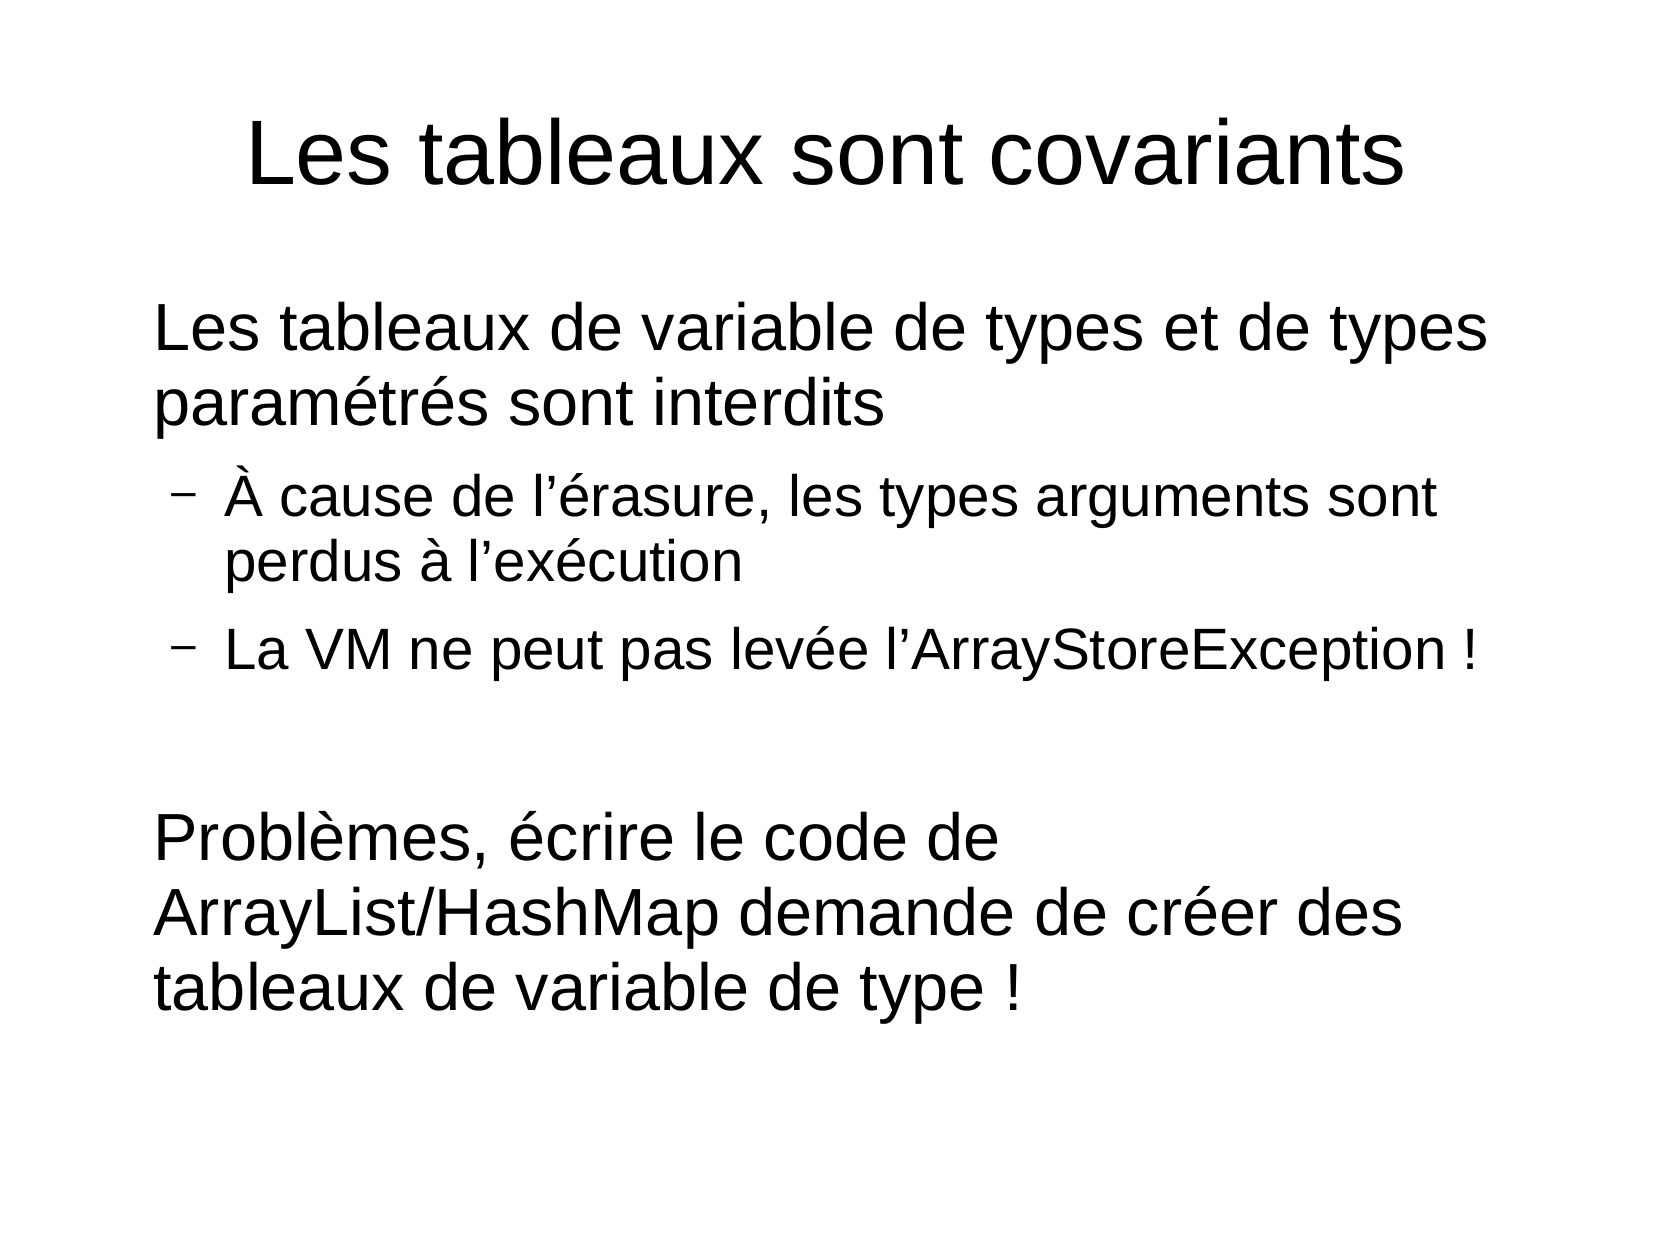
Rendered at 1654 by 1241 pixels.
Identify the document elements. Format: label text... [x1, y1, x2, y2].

title Les tableaux sont covariants [82, 49, 1571, 257]
list Les tableaux de variable de types et de types paramétrés sont interdits À cause de l’érasure, les types arguments sont perdus à l’exécution La VM ne peut pas levée l’ArrayStoreException ! Problèmes, écrire le code de ArrayList/HashMap demande de créer des tableaux de variable de type ! [82, 290, 1571, 1171]
